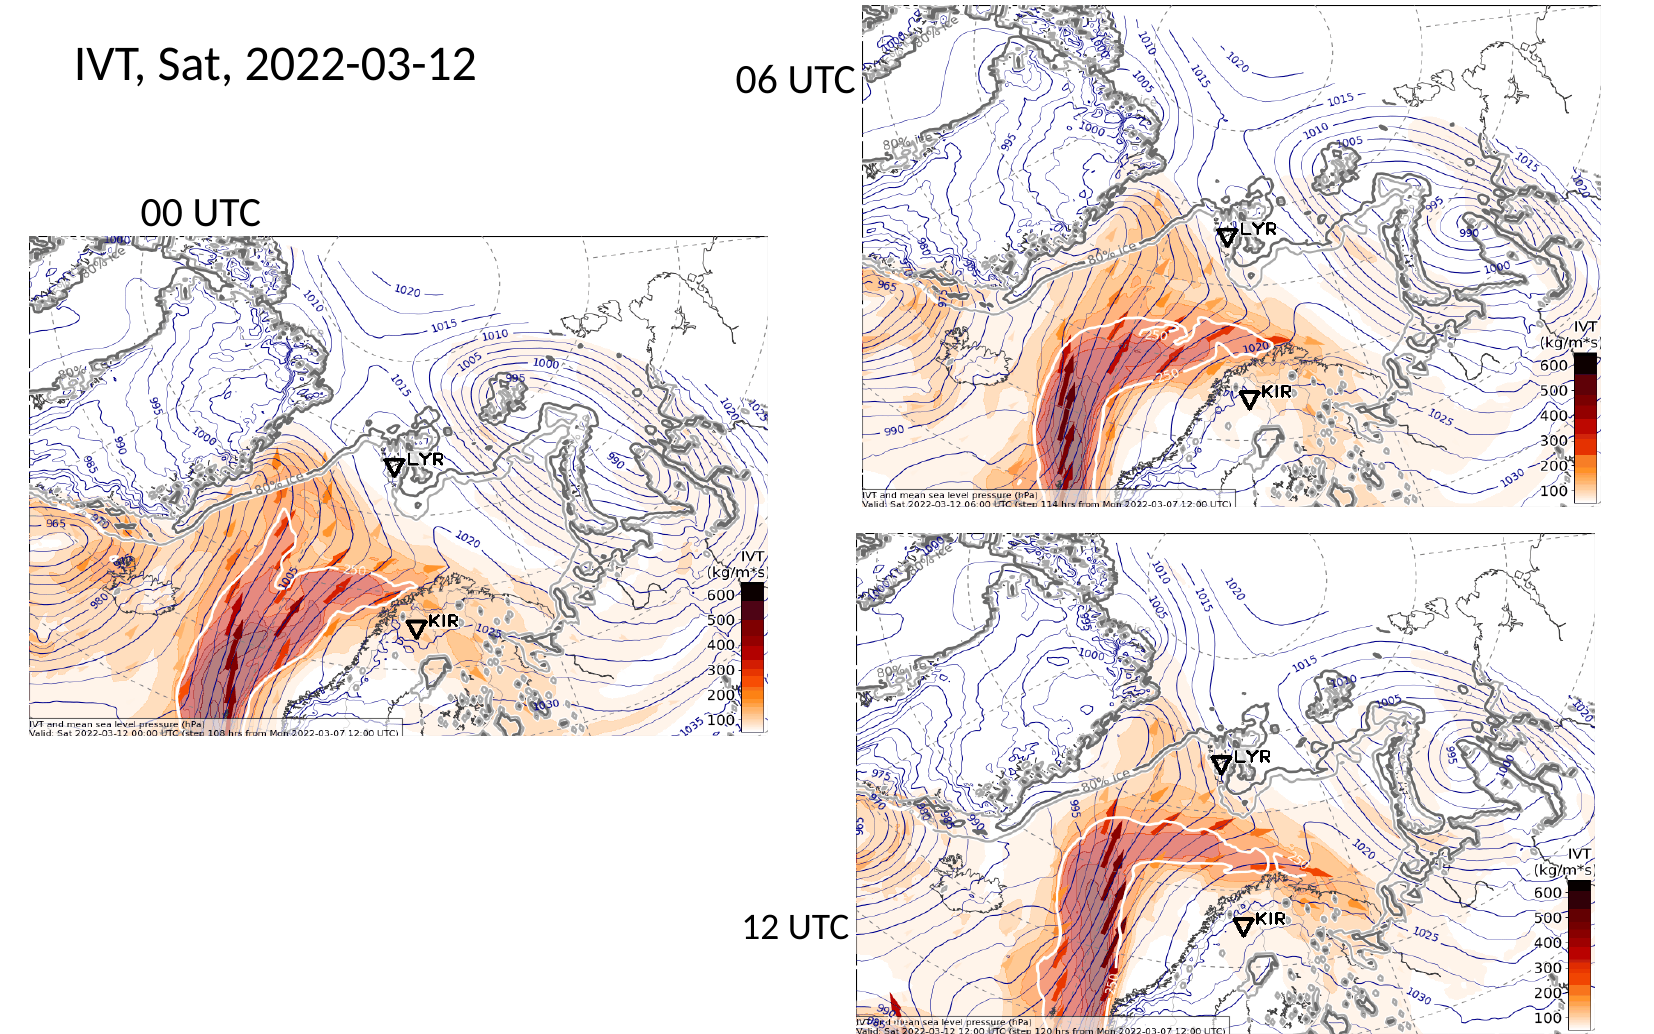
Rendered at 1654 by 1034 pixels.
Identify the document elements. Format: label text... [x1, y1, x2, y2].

text_box 00 UTC [35, 177, 367, 243]
text_box IVT, Sat, 2022-03-12 [58, 29, 862, 157]
picture [862, 5, 1601, 507]
picture [29, 236, 768, 736]
picture [856, 533, 1595, 1034]
text_box 06 UTC [720, 44, 873, 110]
text_box 12 UTC [726, 894, 856, 956]
